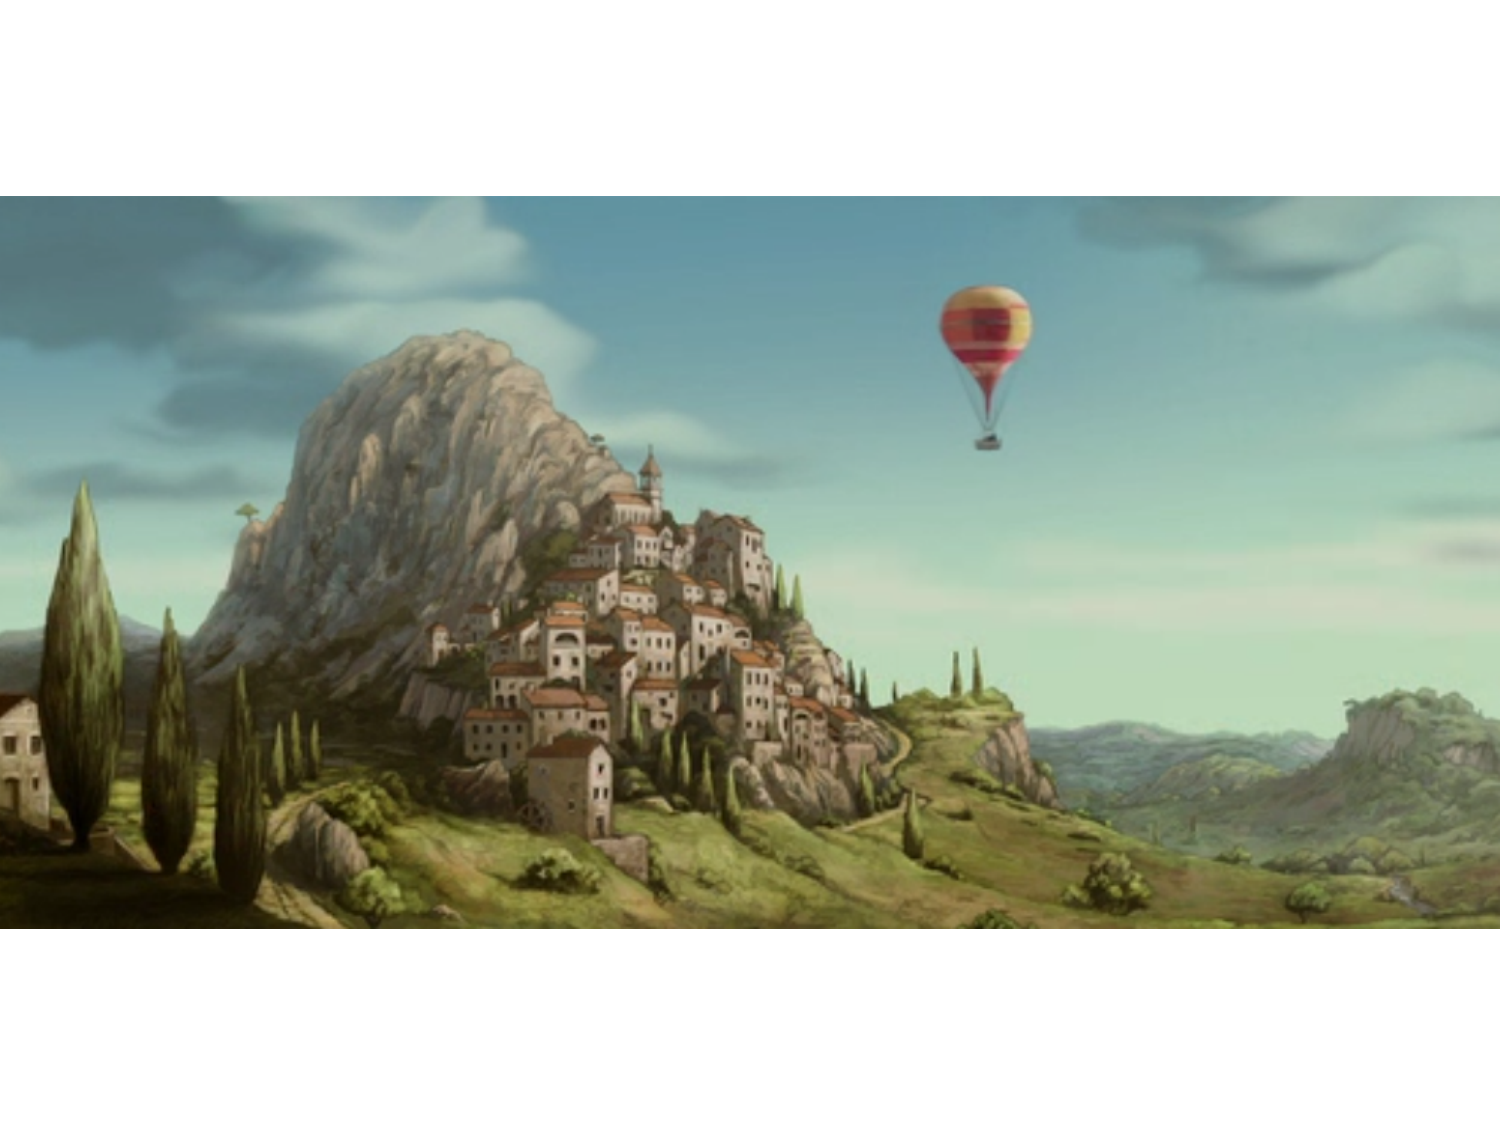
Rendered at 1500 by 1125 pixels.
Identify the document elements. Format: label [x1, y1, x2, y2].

picture [0, 196, 1500, 929]
